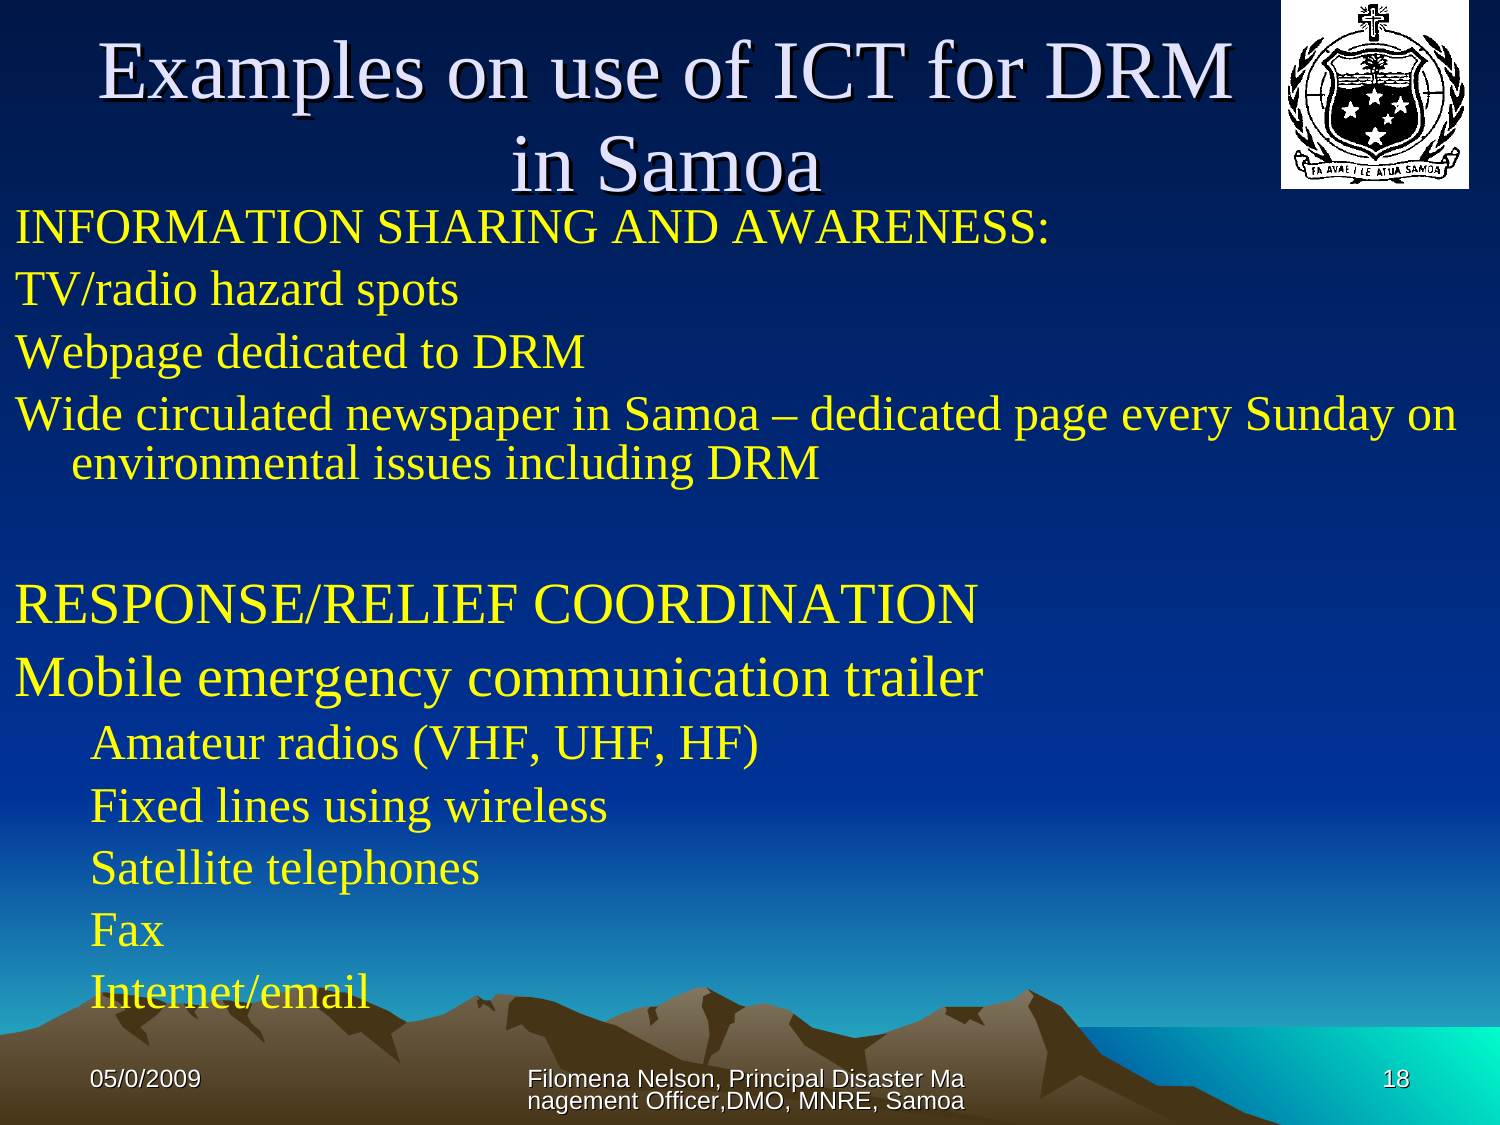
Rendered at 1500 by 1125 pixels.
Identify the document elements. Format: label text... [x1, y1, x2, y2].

picture [1281, 0, 1469, 190]
title Examples on use of ICT for DRM in Samoa [74, 9, 1258, 196]
list INFORMATION SHARING AND AWARENESS: TV/radio hazard spots Webpage dedicated to DRM Wide circulated newspaper in Samoa – dedicated page every Sunday on environmental issues including DRM RESPONSE/RELIEF COORDINATION Mobile emergency communication trailer Amateur radios (VHF, UHF, HF) Fixed lines using wireless Satellite telephones Fax Internet/email [0, 196, 1500, 1084]
